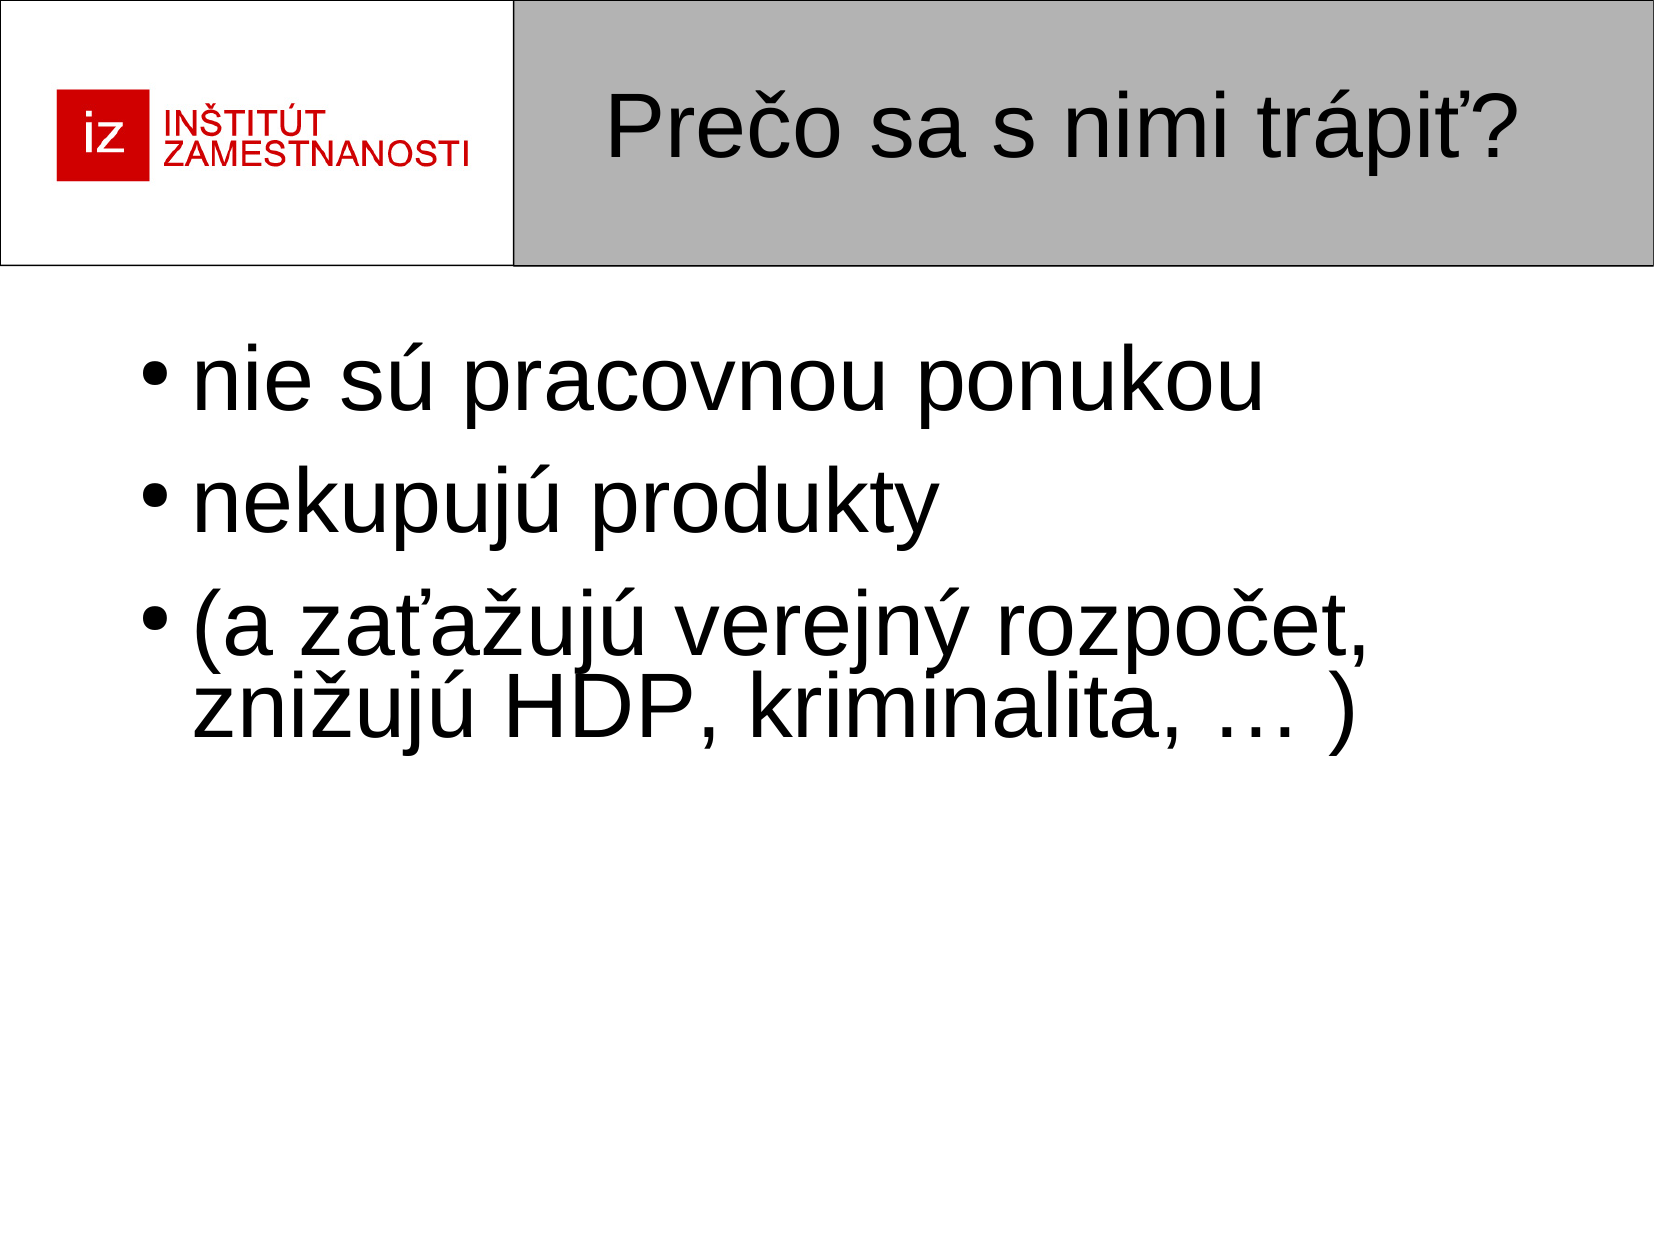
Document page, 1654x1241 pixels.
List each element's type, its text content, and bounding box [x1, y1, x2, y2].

picture [5, 8, 512, 257]
list nie sú pracovnou ponukou nekupujú produkty (a zaťažujú verejný rozpočet, znižujú HDP, kriminalita, … ) [121, 344, 1533, 1126]
title Prečo sa s nimi trápiť? [561, 29, 1565, 237]
